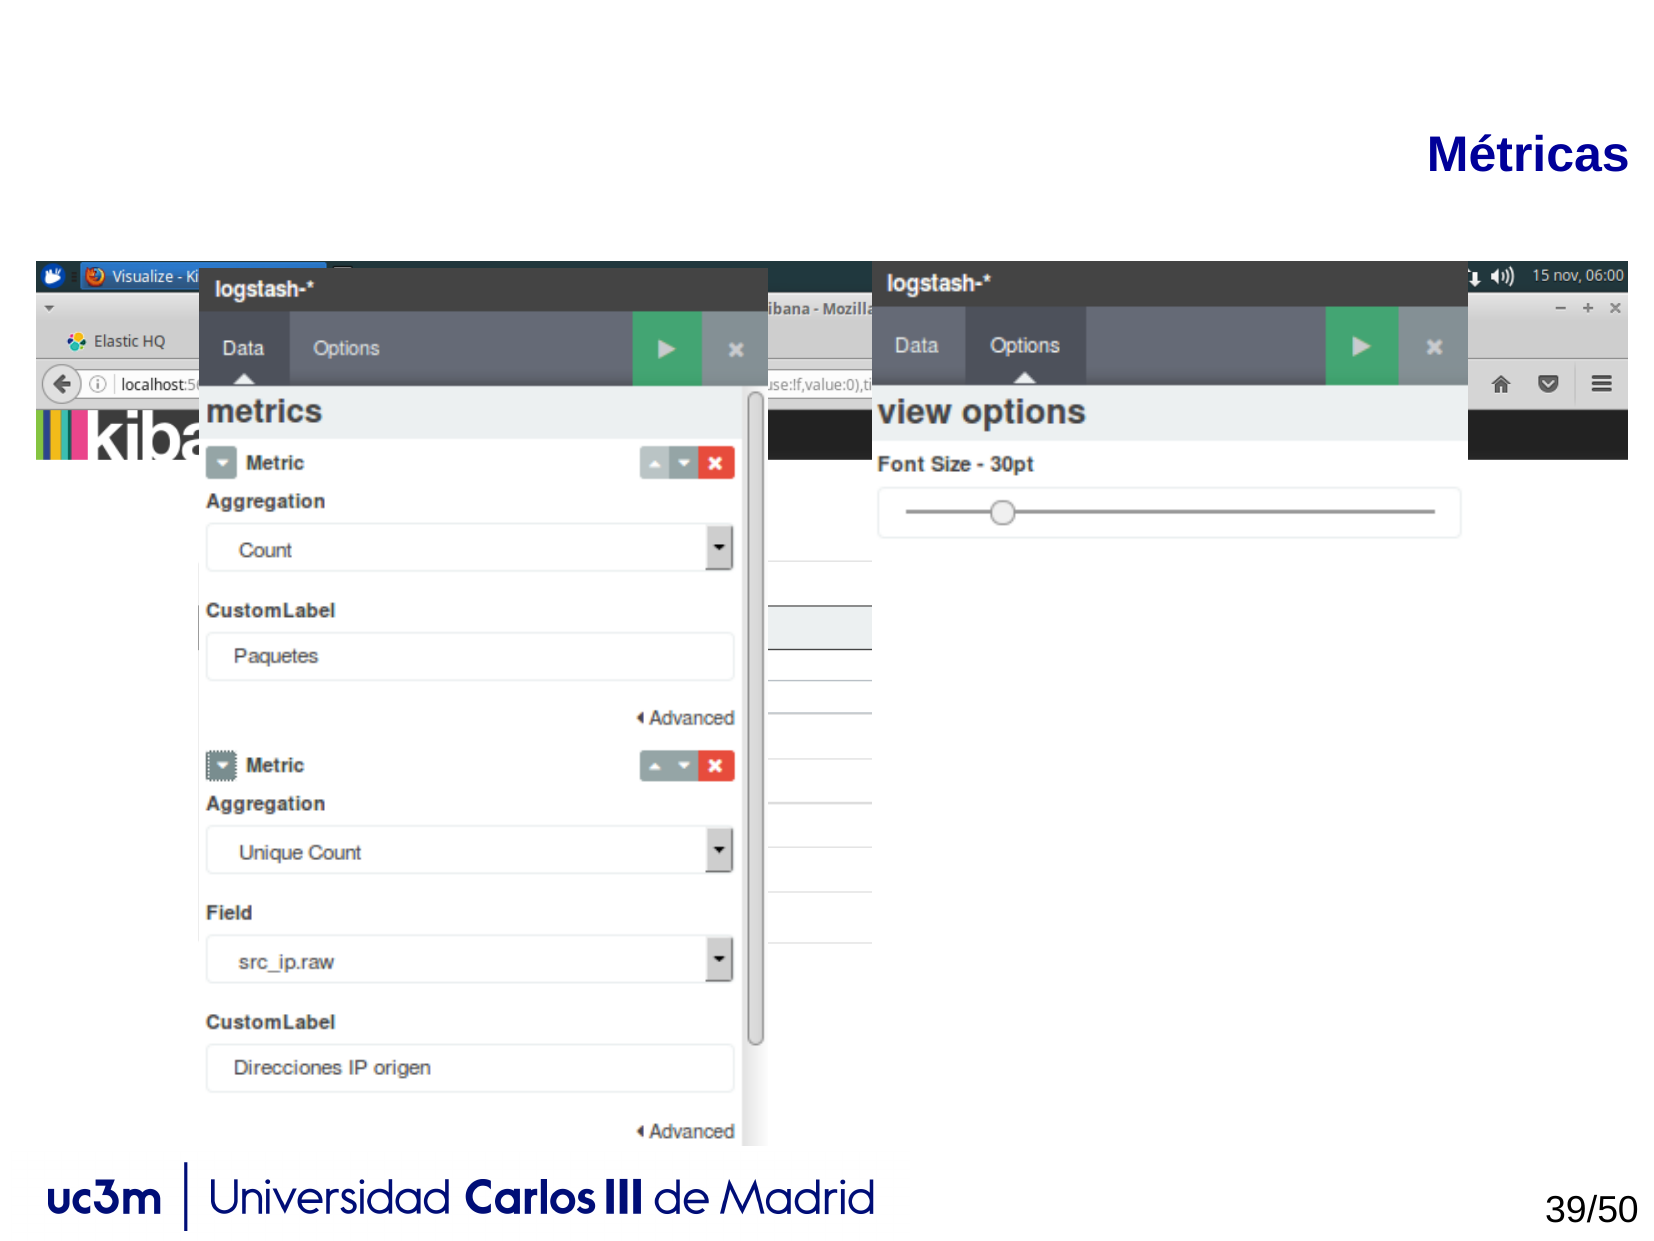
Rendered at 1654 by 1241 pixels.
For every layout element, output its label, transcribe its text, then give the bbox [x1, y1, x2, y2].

picture [11, 1151, 910, 1241]
title Métricas [129, 0, 1630, 182]
picture [36, 261, 1628, 1146]
